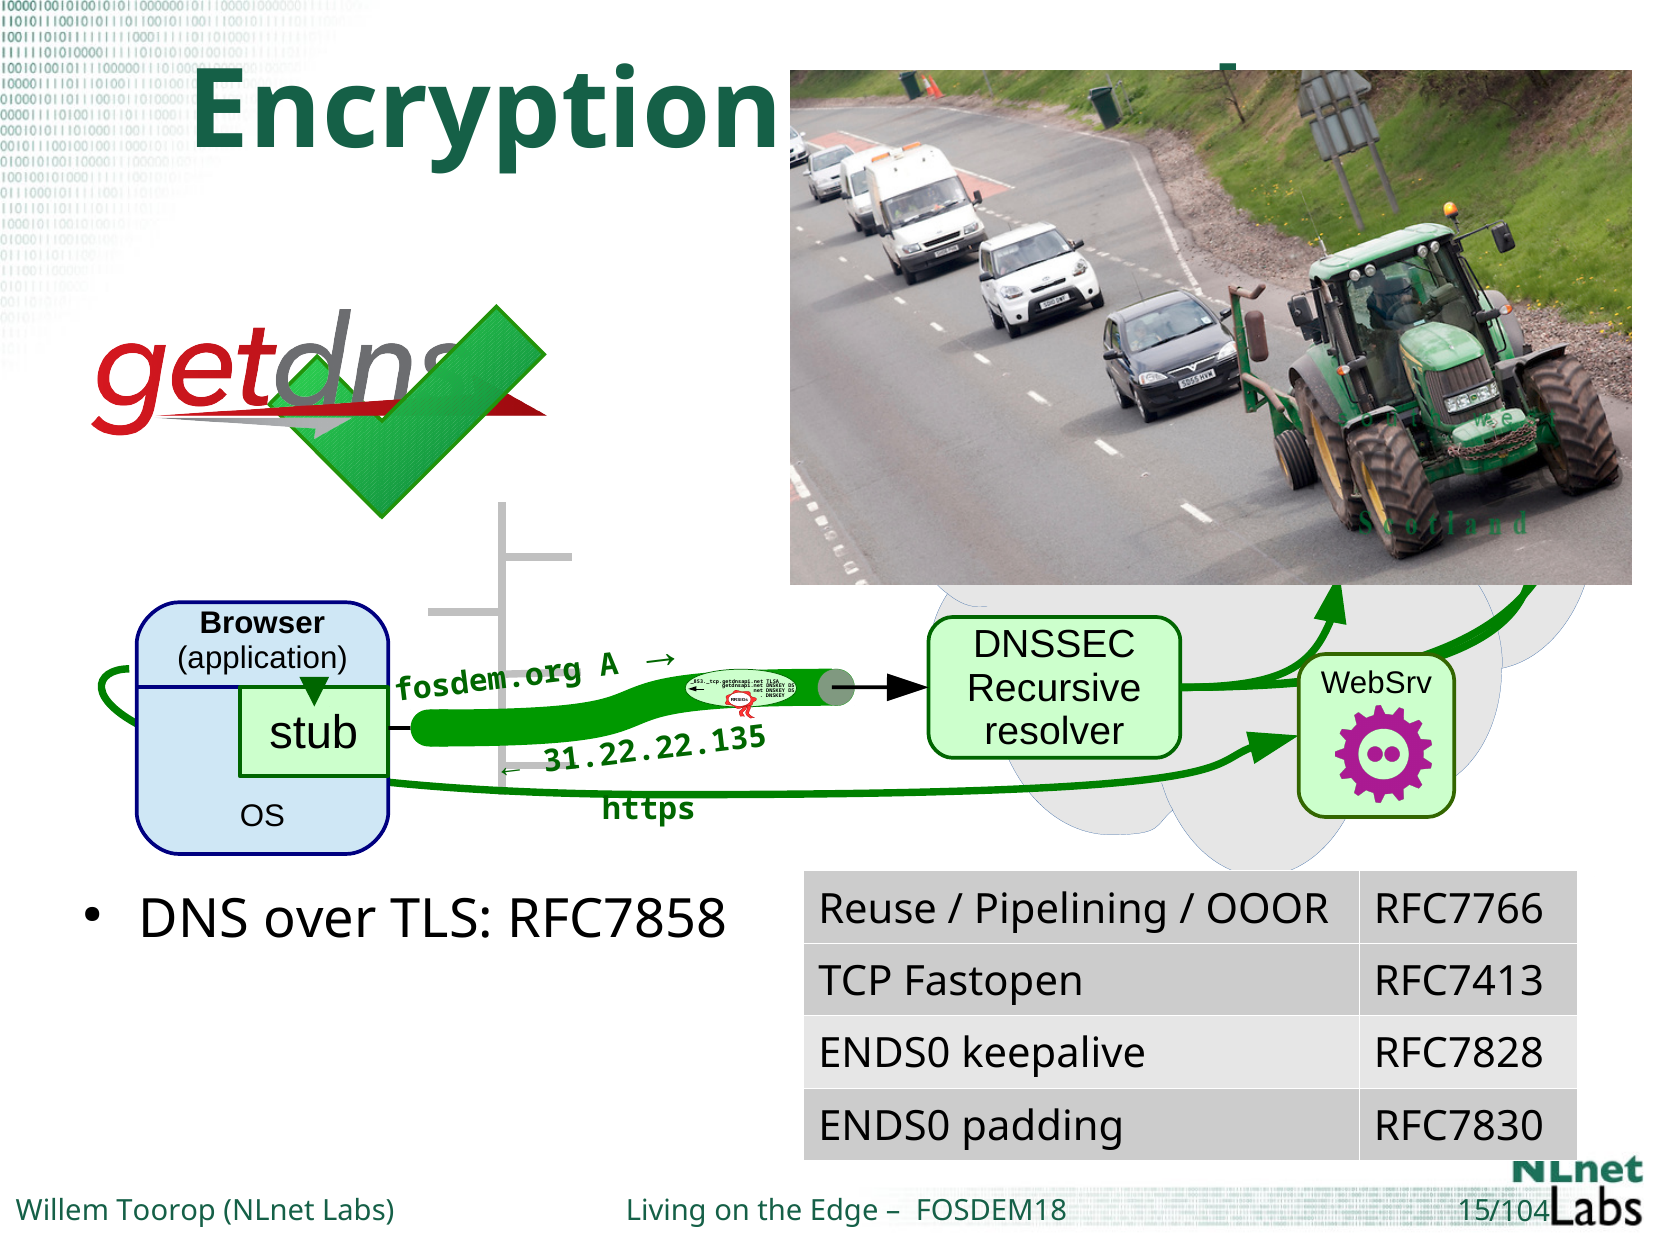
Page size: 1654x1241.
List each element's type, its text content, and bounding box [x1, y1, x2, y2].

table_cell ENDS0 padding [804, 1089, 1359, 1160]
table_cell TCP Fastopen [804, 944, 1359, 1015]
table_cell RFC7828 [1360, 1016, 1577, 1088]
table_cell ENDS0 keepalive [804, 1016, 1359, 1088]
list DNS over TLS: RFC7858 [82, 879, 1571, 1193]
table_cell RFC7830 [1360, 1089, 1577, 1160]
title Encryption everywhere [82, 34, 1571, 175]
picture [854, 1143, 1644, 1239]
table_header RFC7766 [1360, 871, 1577, 943]
picture [0, 0, 1632, 877]
table_header Reuse / Pipelining / OOOR [804, 871, 1359, 943]
table_cell RFC7413 [1360, 944, 1577, 1015]
